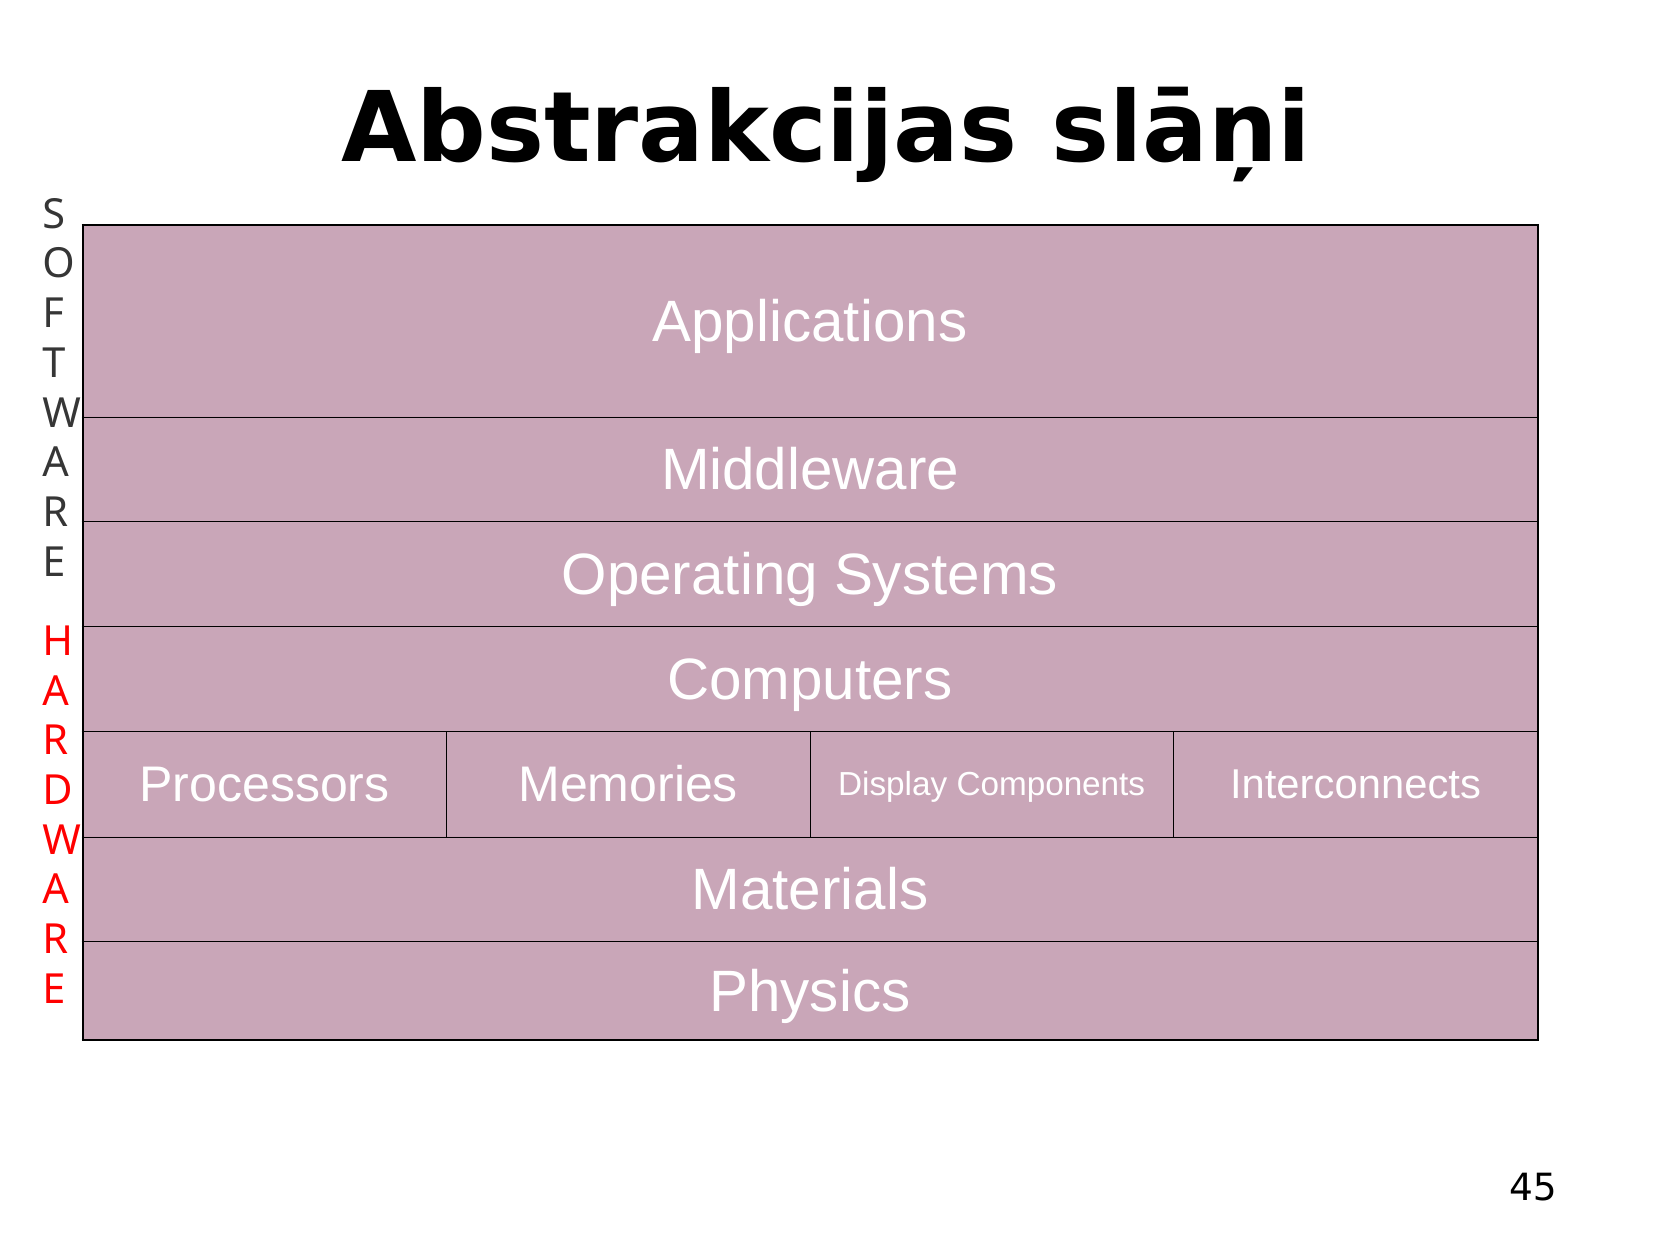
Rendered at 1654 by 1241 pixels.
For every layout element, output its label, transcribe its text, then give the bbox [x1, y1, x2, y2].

table_cell Operating Systems [97, 522, 1537, 626]
table_cell Computers [125, 627, 1537, 731]
table_cell Processors [125, 732, 446, 837]
text_box H A R D W A R E [27, 606, 125, 1020]
table_cell Middleware [97, 418, 1537, 521]
table_cell Materials [125, 838, 1537, 941]
table_cell Display Components [811, 732, 1173, 837]
text_box S O F T WA R E [27, 179, 97, 643]
title Abstrakcijas slāņi [82, 49, 1571, 196]
table_cell Physics [84, 942, 1537, 1039]
table_cell Interconnects [1174, 732, 1537, 837]
table_cell Memories [447, 732, 810, 837]
table_header Applications [97, 226, 1537, 417]
